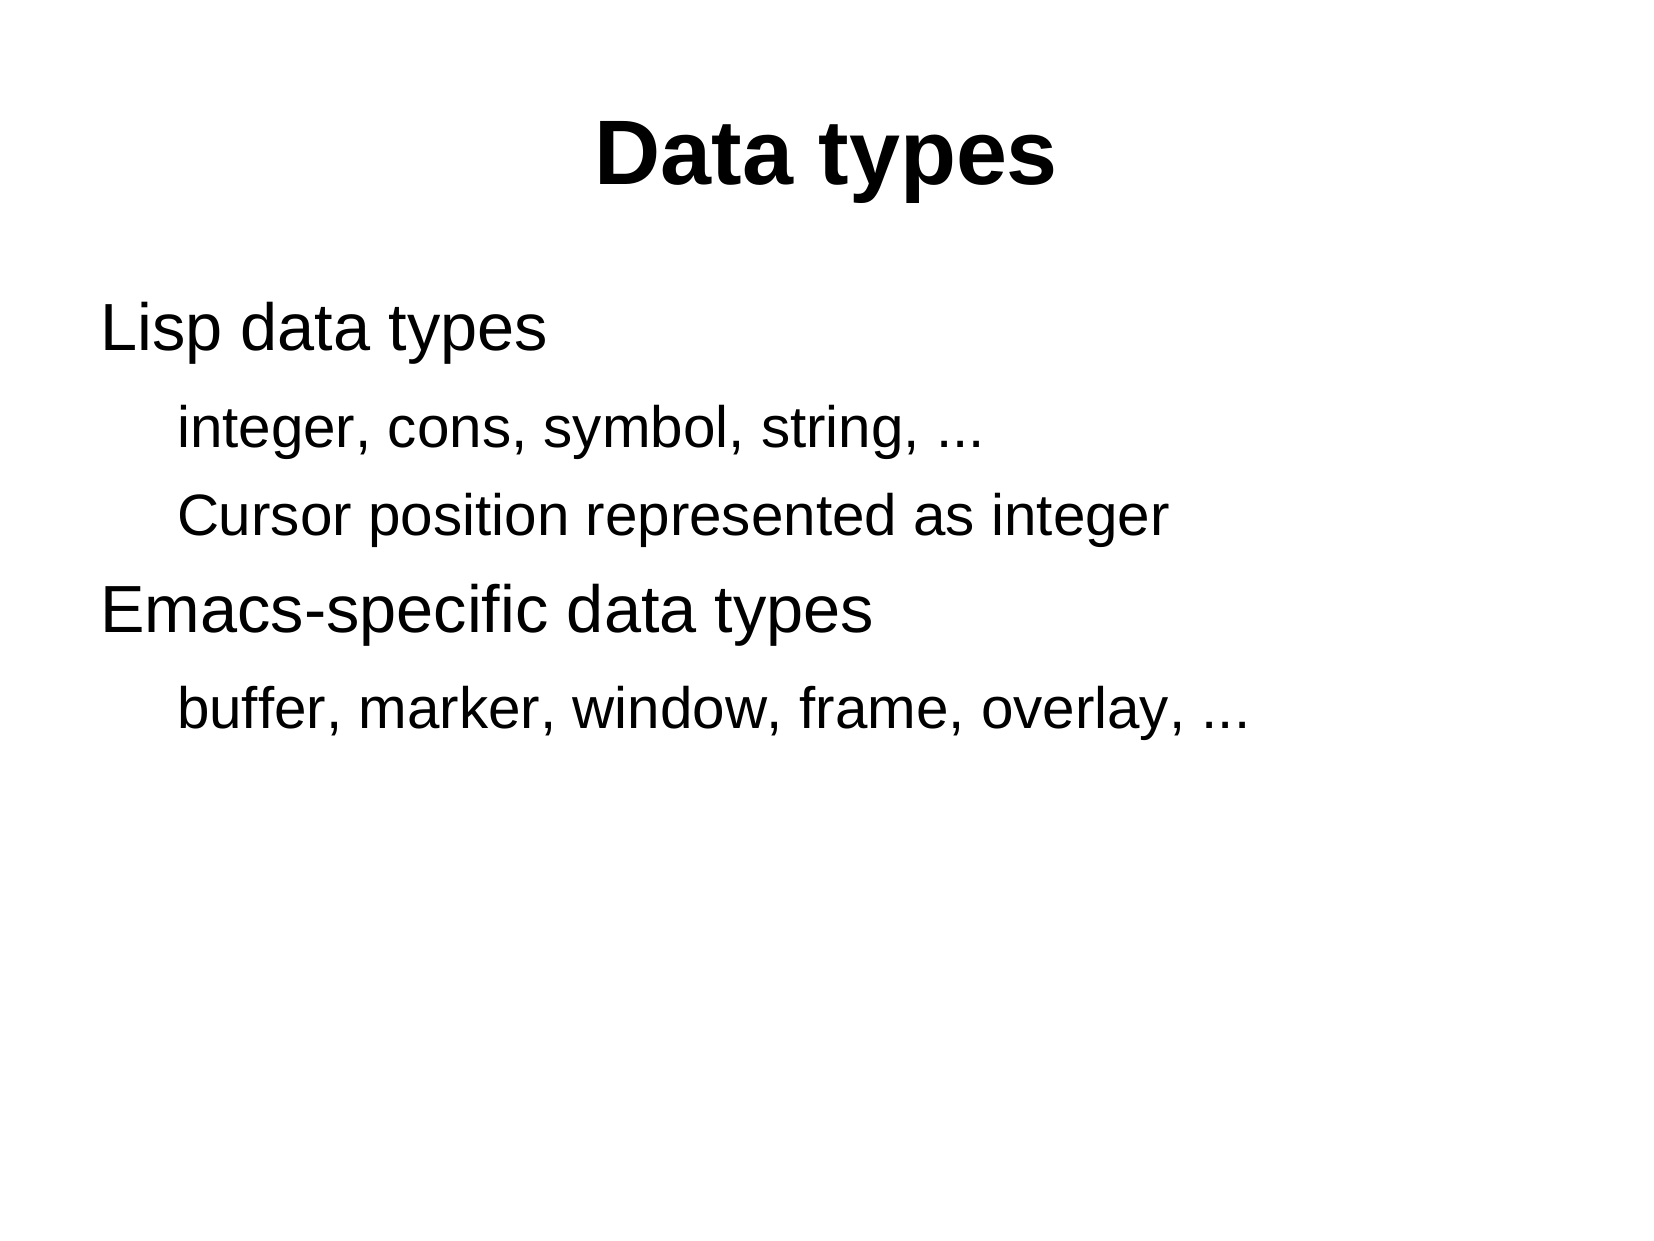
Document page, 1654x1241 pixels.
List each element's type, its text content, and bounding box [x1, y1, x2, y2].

title Data types [82, 56, 1571, 250]
list Lisp data types integer, cons, symbol, string, ... Cursor position represented as integer Emacs-specific data types buffer, marker, window, frame, overlay, ... [82, 290, 1571, 1094]
